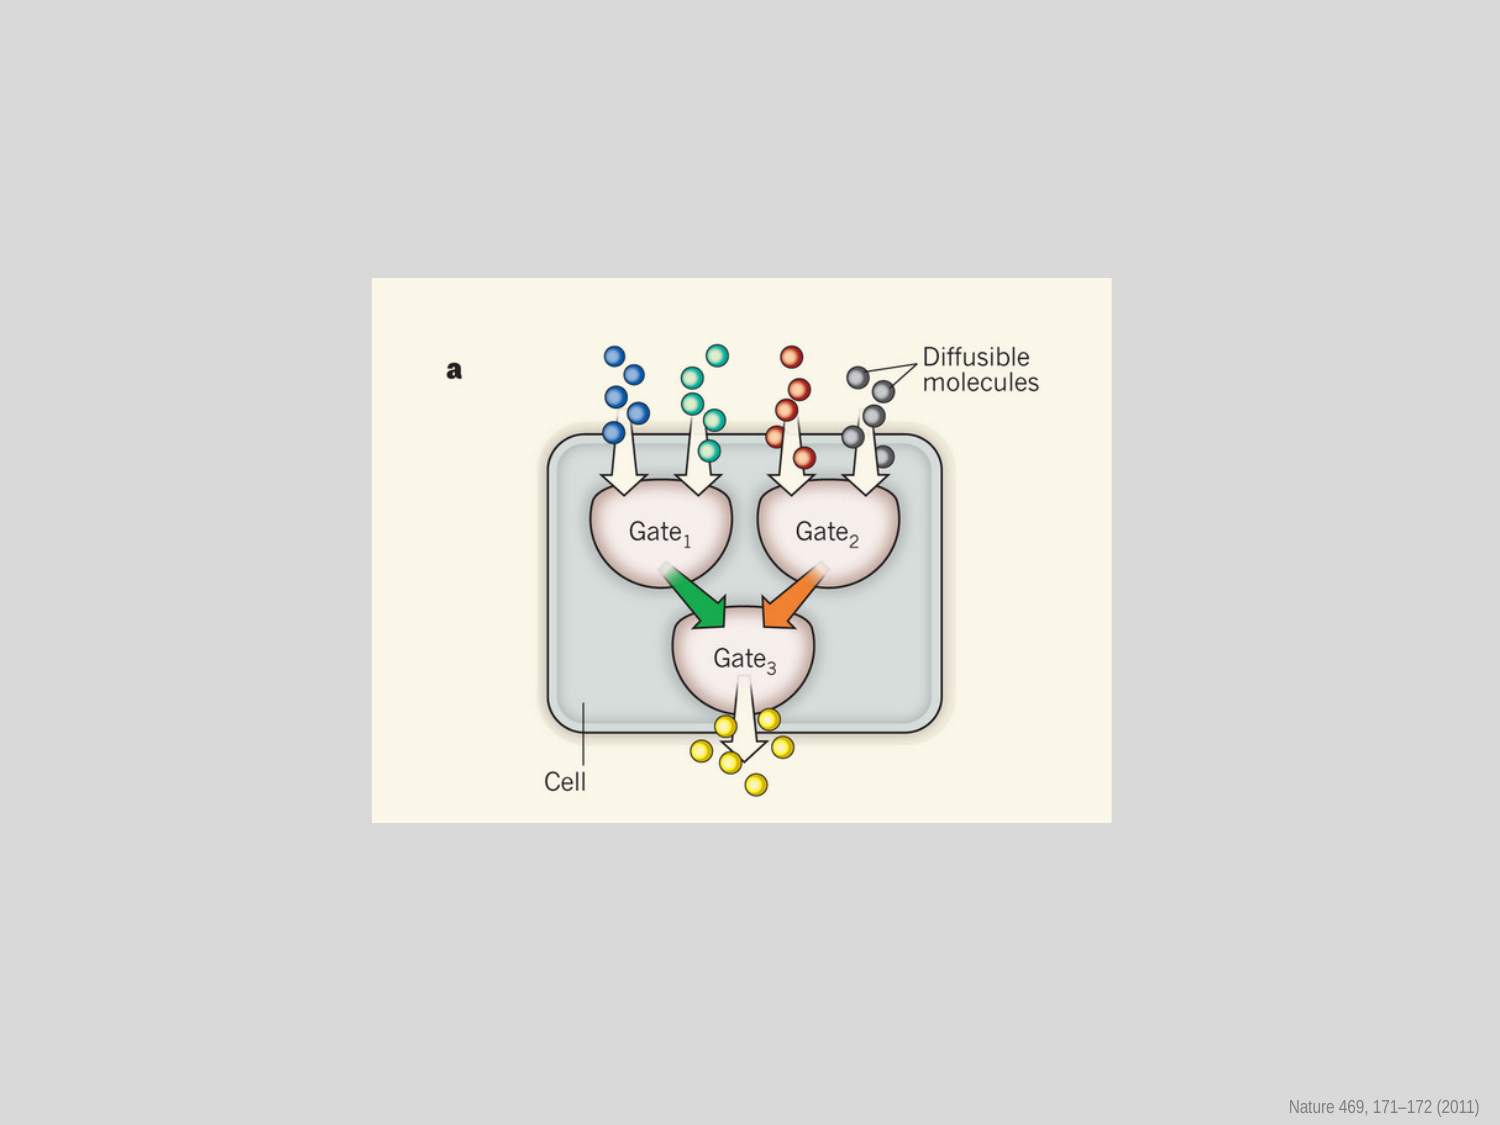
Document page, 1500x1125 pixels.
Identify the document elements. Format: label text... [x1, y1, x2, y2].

text_box Nature 469, 171–172 (2011) [1269, 1087, 1500, 1125]
picture [371, 278, 1112, 823]
